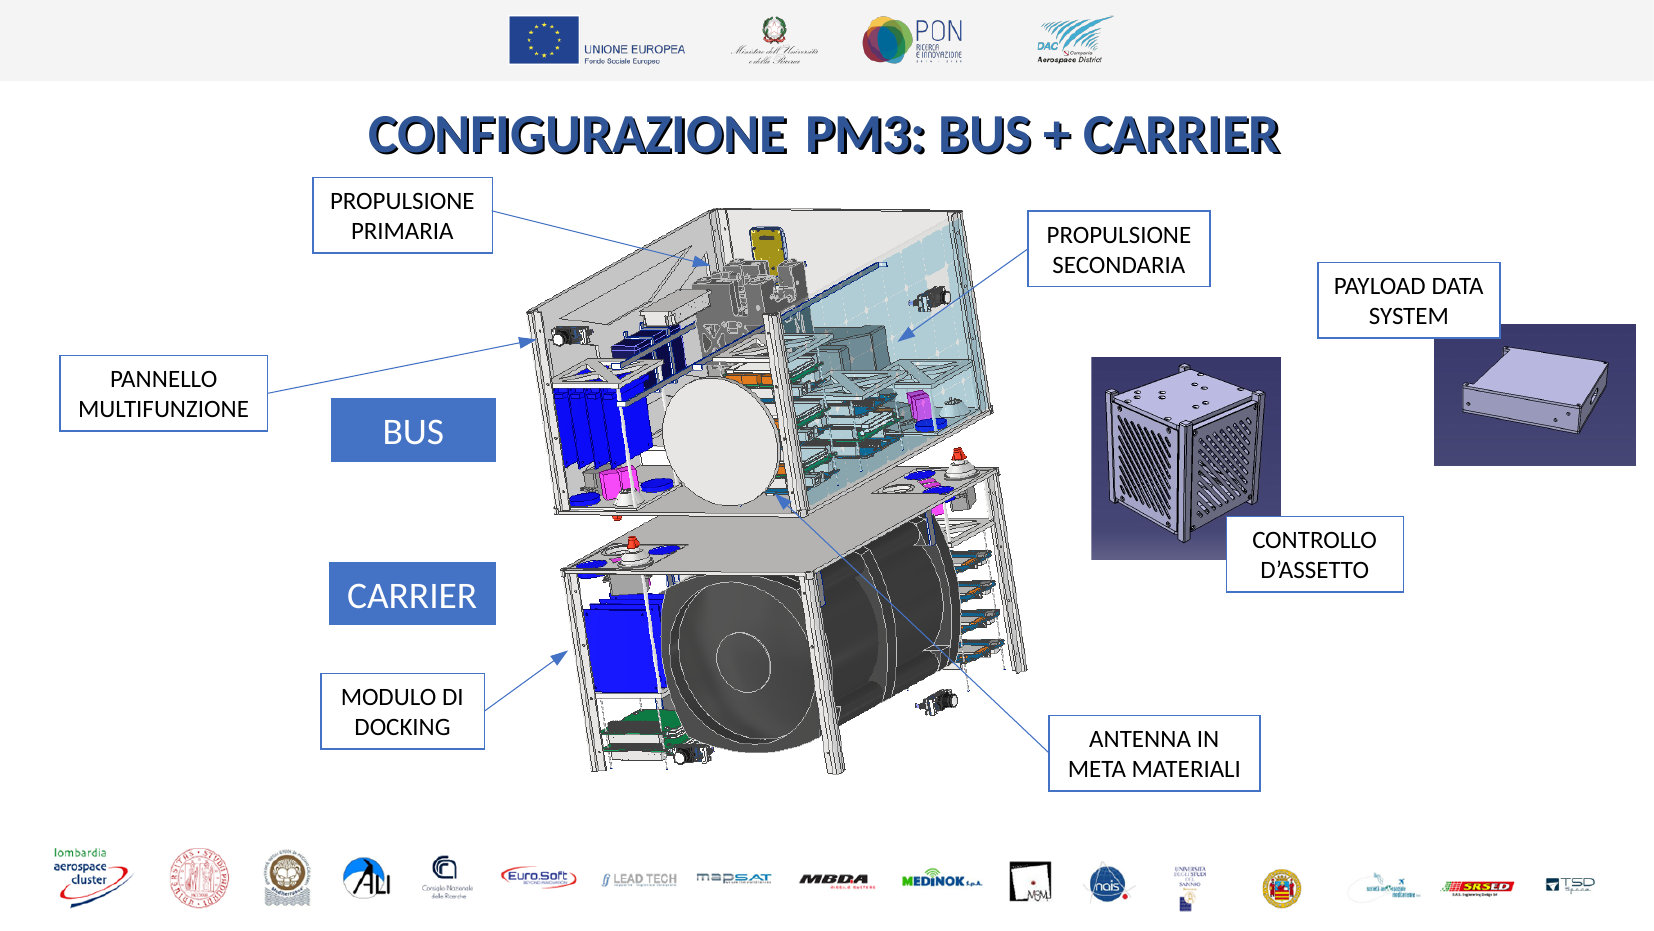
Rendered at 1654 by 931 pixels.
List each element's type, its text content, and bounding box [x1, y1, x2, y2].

picture [1434, 324, 1636, 466]
picture [0, 0, 1654, 77]
text_box PROPULSIONE PRIMARIA [312, 177, 493, 254]
picture [54, 848, 1595, 931]
picture [491, 198, 1281, 778]
text_box CONTROLLO D’ASSETTO [1226, 516, 1404, 593]
text_box PAYLOAD DATA SYSTEM [1317, 262, 1500, 339]
text_box PANNELLO MULTIFUNZIONE [59, 355, 268, 432]
text_box ANTENNA IN META MATERIALI [1048, 715, 1261, 792]
text_box CONFIGURAZIONE PM3: BUS + CARRIER [0, 77, 1654, 174]
text_box PROPULSIONE SECONDARIA [1028, 210, 1210, 287]
text_box MODULO DI DOCKING [320, 673, 485, 750]
text_box BUS [332, 399, 494, 460]
text_box CARRIER [330, 563, 494, 624]
